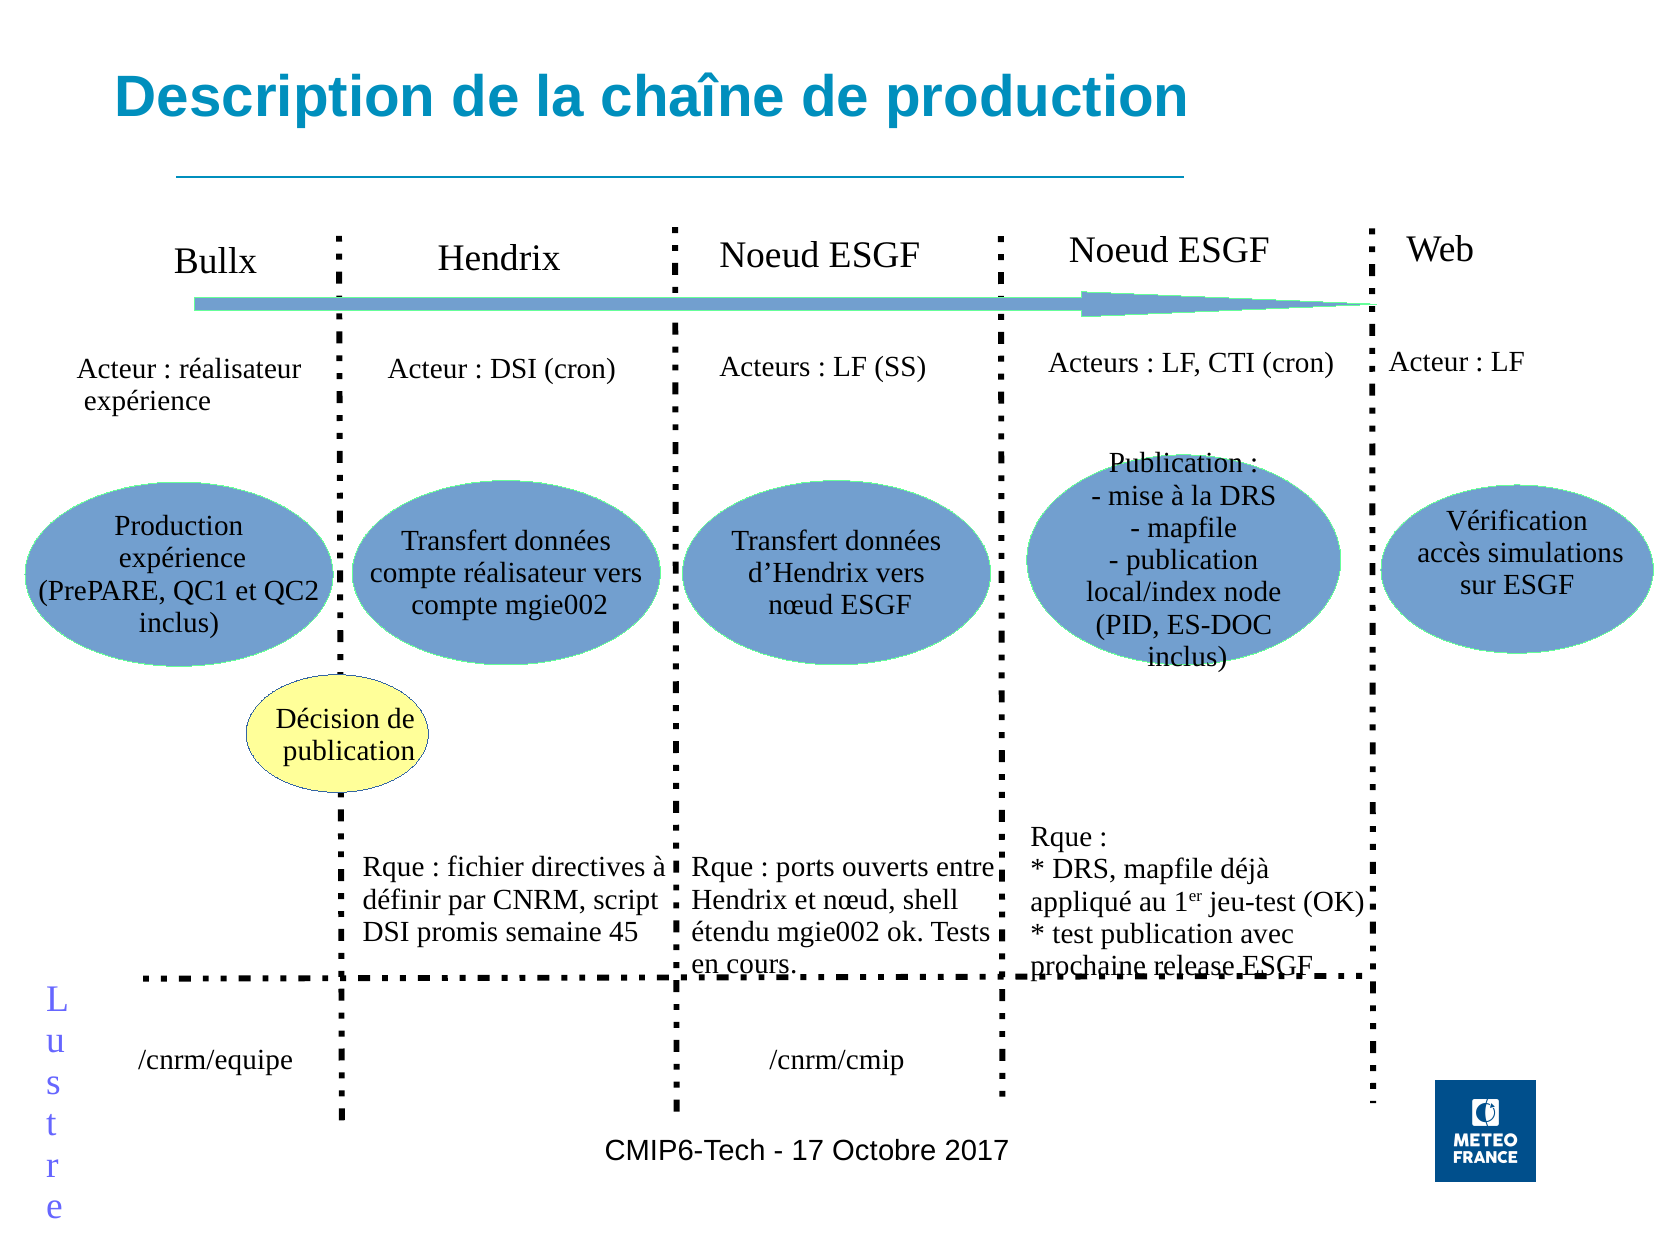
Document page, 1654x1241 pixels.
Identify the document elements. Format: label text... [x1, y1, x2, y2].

text_box Acteur : réalisateur expérience [61, 345, 317, 413]
text_box Production expérience (PrePARE, QC1 et QC2 inclus) [24, 482, 334, 667]
text_box [277, 778, 397, 793]
text_box Noeud ESGF [704, 227, 936, 276]
text_box [246, 702, 260, 765]
text_box /cnrm/equipe [123, 1035, 309, 1078]
text_box Transfert données d’Hendrix vers nœud ESGF [682, 480, 991, 665]
text_box Rque : * DRS, mapfile déjà appliqué au 1er jeu-test (OK) * test publication avec prochaine release ESGF [1015, 813, 1380, 965]
text_box Rque : fichier directives à définir par CNRM, script DSI promis semaine 45 [347, 843, 676, 938]
text_box Acteur : DSI (cron) [372, 345, 632, 387]
text_box [194, 291, 1377, 317]
text_box /cnrm/cmip [754, 1035, 920, 1078]
text_box Web [1391, 221, 1490, 271]
text_box Lustre [31, 970, 77, 1190]
text_box Transfert données compte réalisateur vers compte mgie002 [352, 480, 661, 665]
text_box Acteurs : LF, CTI (cron) [1033, 339, 1350, 381]
text_box Bullx [159, 232, 273, 282]
picture [1435, 1080, 1536, 1182]
text_box Hendrix [423, 230, 576, 279]
text_box [269, 674, 405, 694]
text_box Publication : - mise à la DRS - mapfile - publication local/index node (PID, ES-DOC inclus) [1026, 454, 1341, 665]
text_box Rque : ports ouverts entre Hendrix et nœud, shell étendu mgie002 ok. Tests en cours. [676, 843, 1011, 965]
text_box Acteur : LF [1373, 337, 1540, 380]
text_box Décision de publication [260, 694, 443, 778]
text_box Noeud ESGF [1054, 221, 1285, 271]
text_box Acteurs : LF (SS) [704, 343, 942, 385]
title Description de la chaîne de production [114, 25, 1654, 167]
text_box Vérification accès simulations sur ESGF [1380, 484, 1654, 654]
